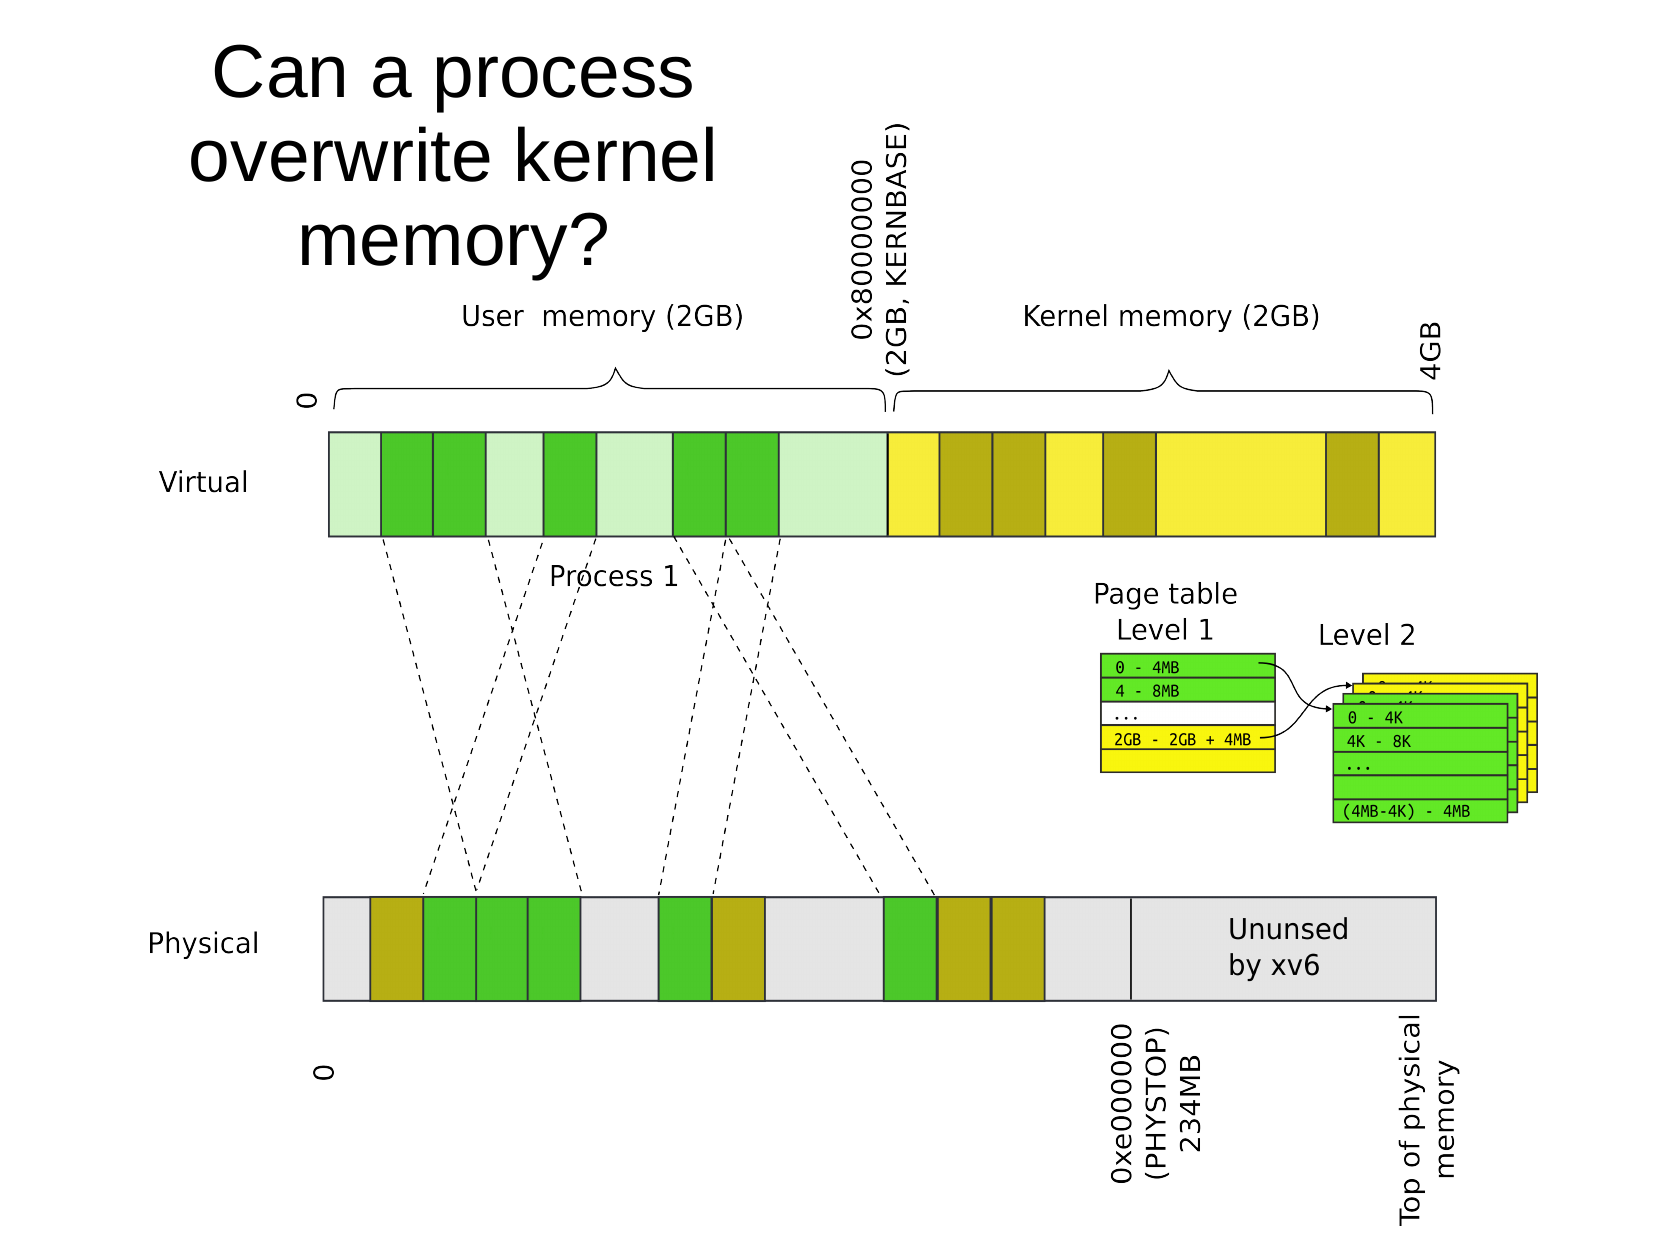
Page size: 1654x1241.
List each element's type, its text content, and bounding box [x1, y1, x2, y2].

title Can a process overwrite kernel memory? [82, 29, 826, 282]
picture [150, 124, 1538, 1226]
